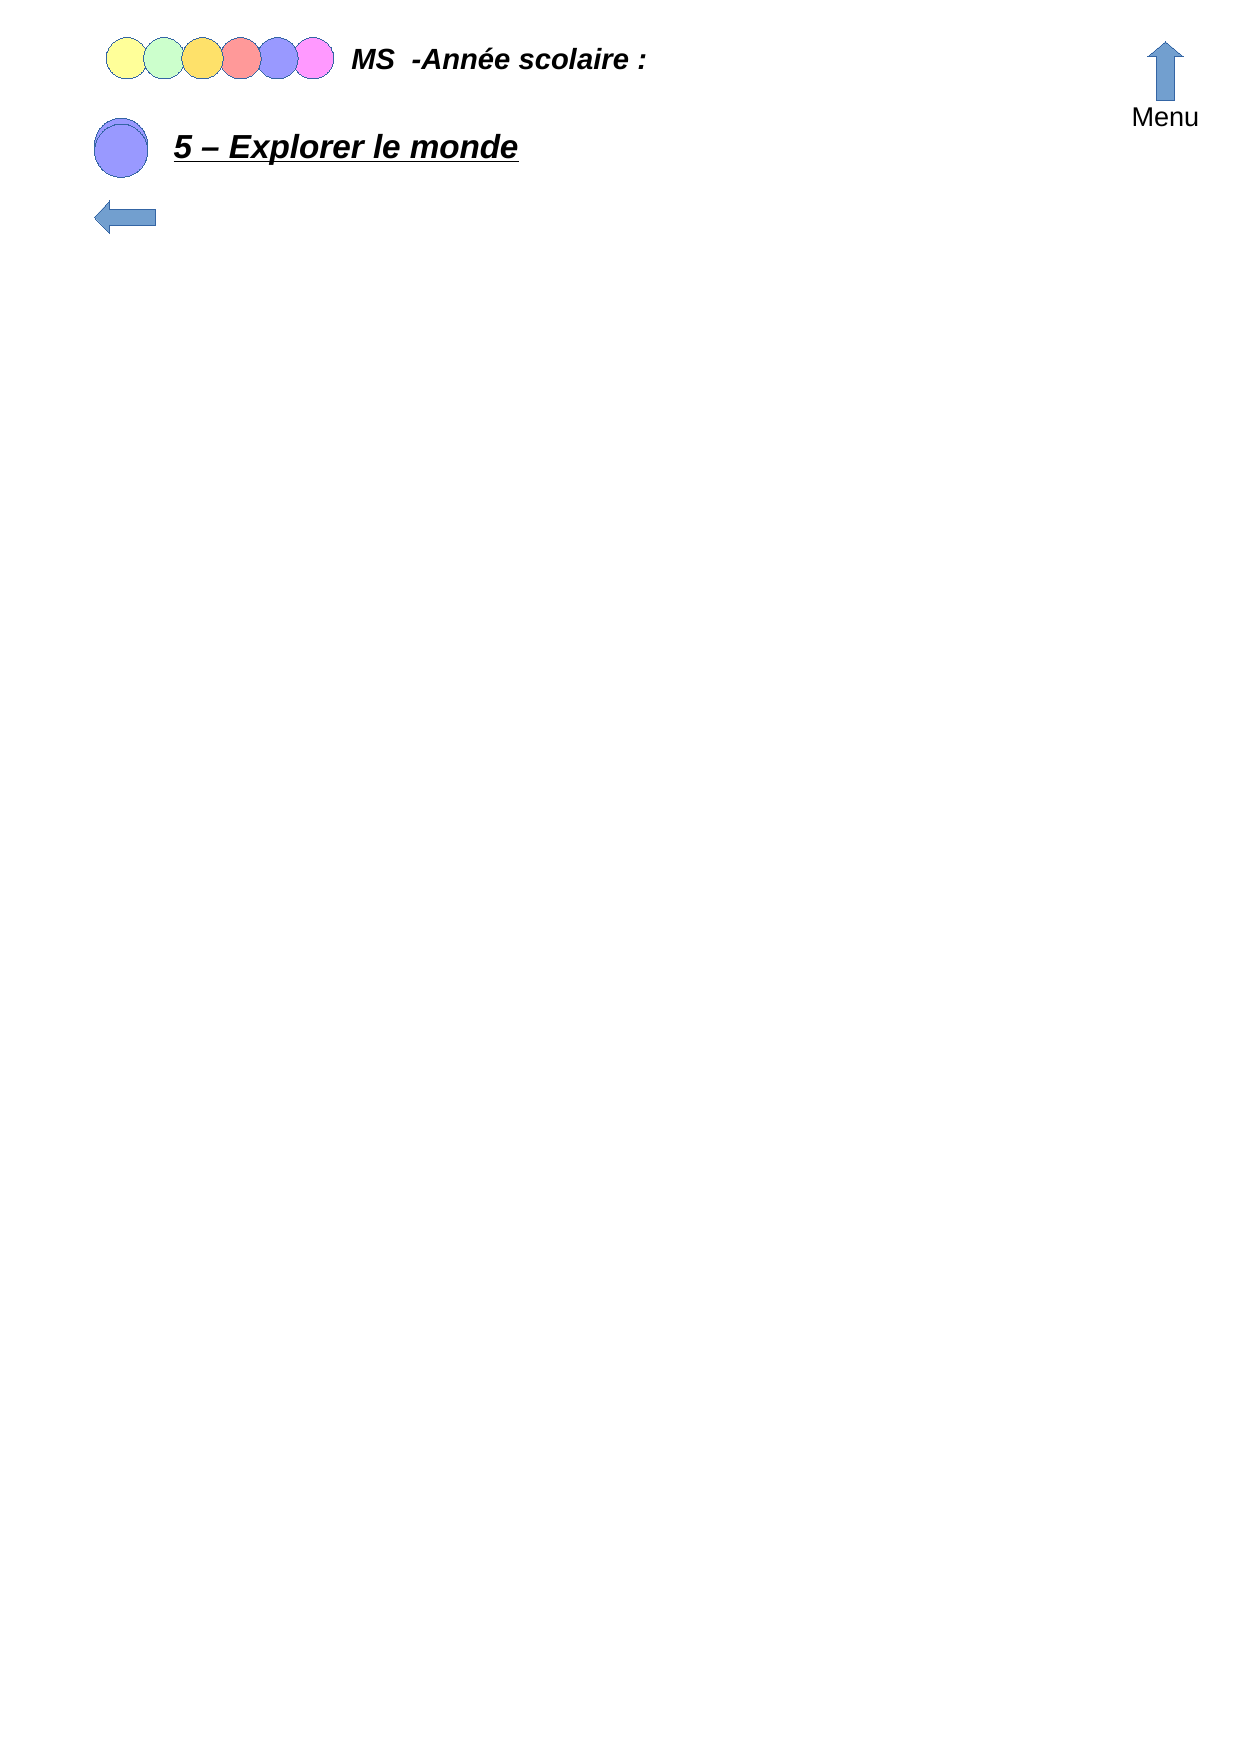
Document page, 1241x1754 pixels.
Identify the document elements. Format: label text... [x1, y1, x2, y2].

text_box MS -Année scolaire : [336, 35, 1058, 86]
text_box [94, 118, 148, 178]
text_box Menu [1147, 41, 1184, 101]
text_box [94, 200, 156, 234]
text_box [106, 37, 334, 79]
text_box 5 – Explorer le monde [149, 121, 1217, 173]
